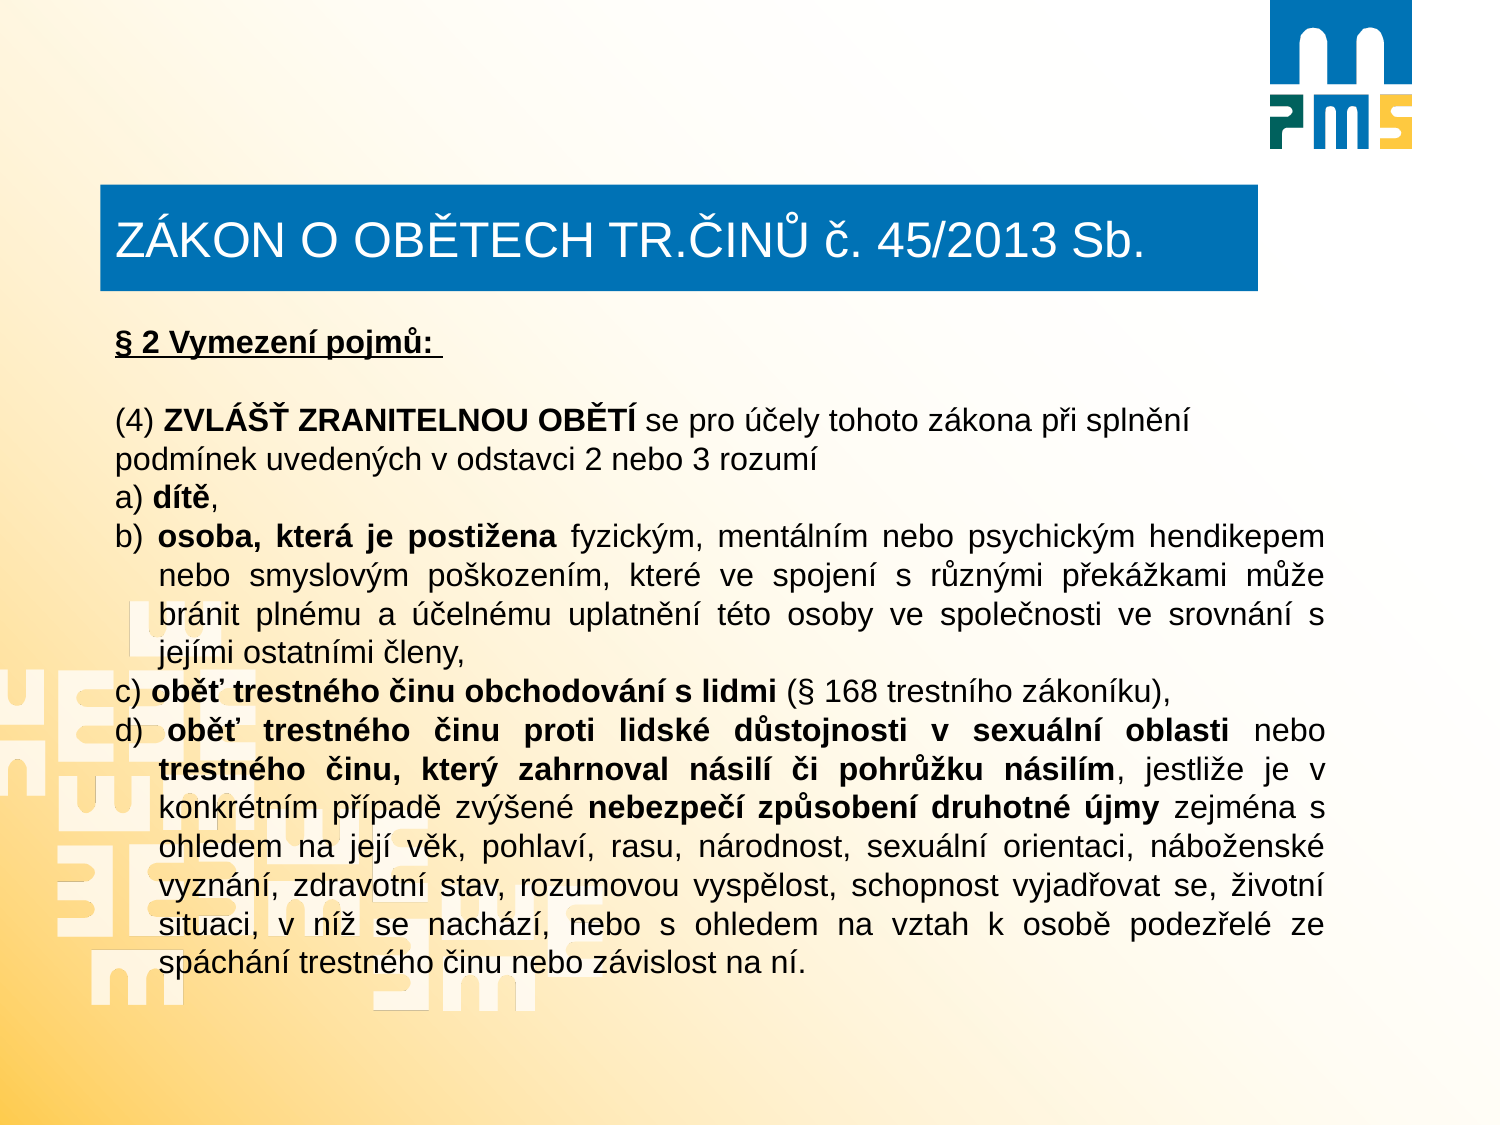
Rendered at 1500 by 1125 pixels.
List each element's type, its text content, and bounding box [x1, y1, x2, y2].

title ZÁKON O OBĚTECH TR.ČINŮ č. 45/2013 Sb. [100, 184, 1258, 292]
picture [0, 0, 1500, 1125]
text_box § 2 Vymezení pojmů: (4) Zvlášť zranitelnou obětí se pro účely tohoto zákona při splnění podmínek uvedených v odstavci 2 nebo 3 rozumí a) dítě, b) osoba, která je postižena fyzickým, mentálním nebo psychickým hendikepem nebo smyslovým poškozením, které ve spojení s různými překážkami může bránit plnému a účelnému uplatnění této osoby ve společnosti ve srovnání s jejími ostatními členy, c) oběť trestného činu obchodování s lidmi (§ 168 trestního zákoníku), d) oběť trestného činu proti lidské důstojnosti v sexuální oblasti nebo trestného činu, který zahrnoval násilí či pohrůžku násilím, jestliže je v konkrétním případě zvýšené nebezpečí způsobení druhotné újmy zejména s ohledem na její věk, pohlaví, rasu, národnost, sexuální orientaci, náboženské vyznání, zdravotní stav, rozumovou vyspělost, schopnost vyjadřovat se, životní situaci, v níž se nachází, nebo s ohledem na vztah k osobě podezřelé ze spáchání trestného činu nebo závislost na ní. [100, 314, 1341, 988]
